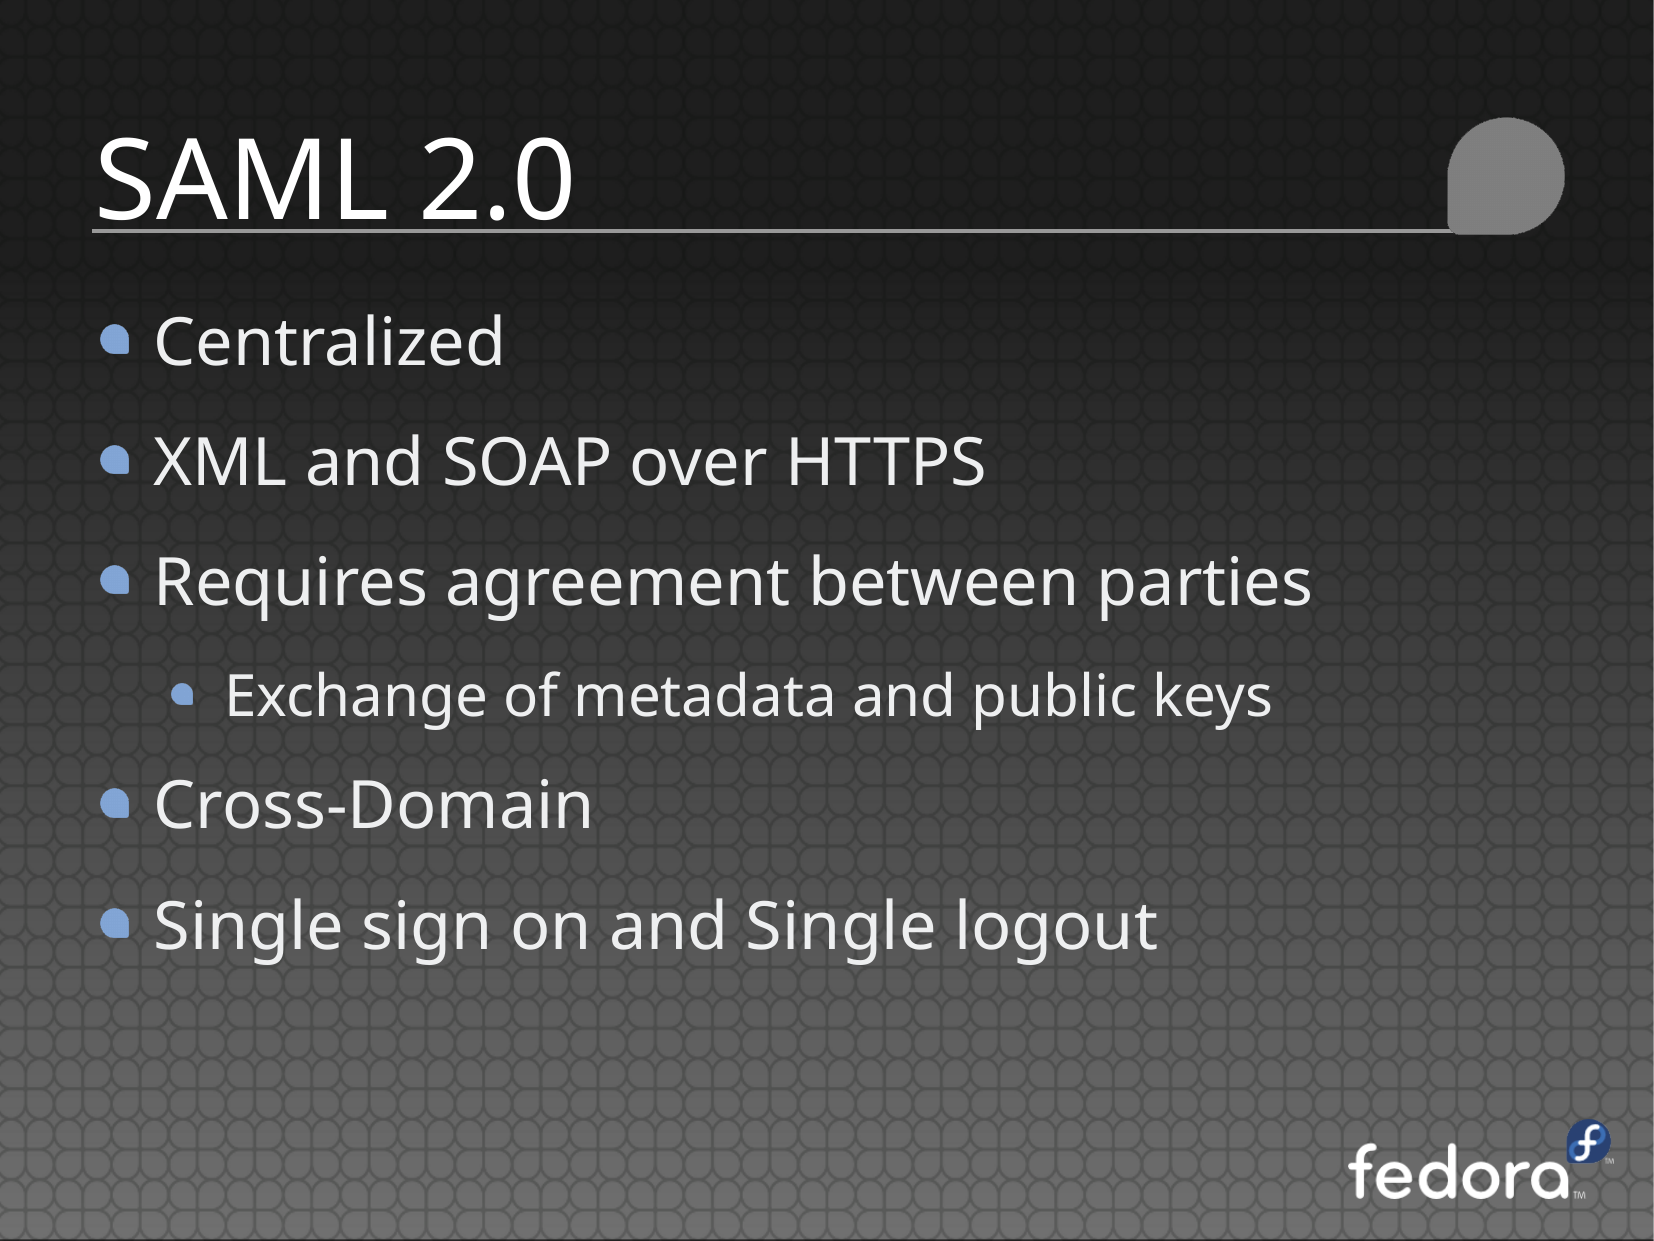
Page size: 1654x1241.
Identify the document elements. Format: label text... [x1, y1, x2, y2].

list Centralized XML and SOAP over HTTPS Requires agreement between parties Exchange of metadata and public keys Cross-Domain Single sign on and Single logout [82, 293, 1571, 1107]
picture [0, 0, 1654, 1241]
title SAML 2.0 [94, 100, 1426, 251]
